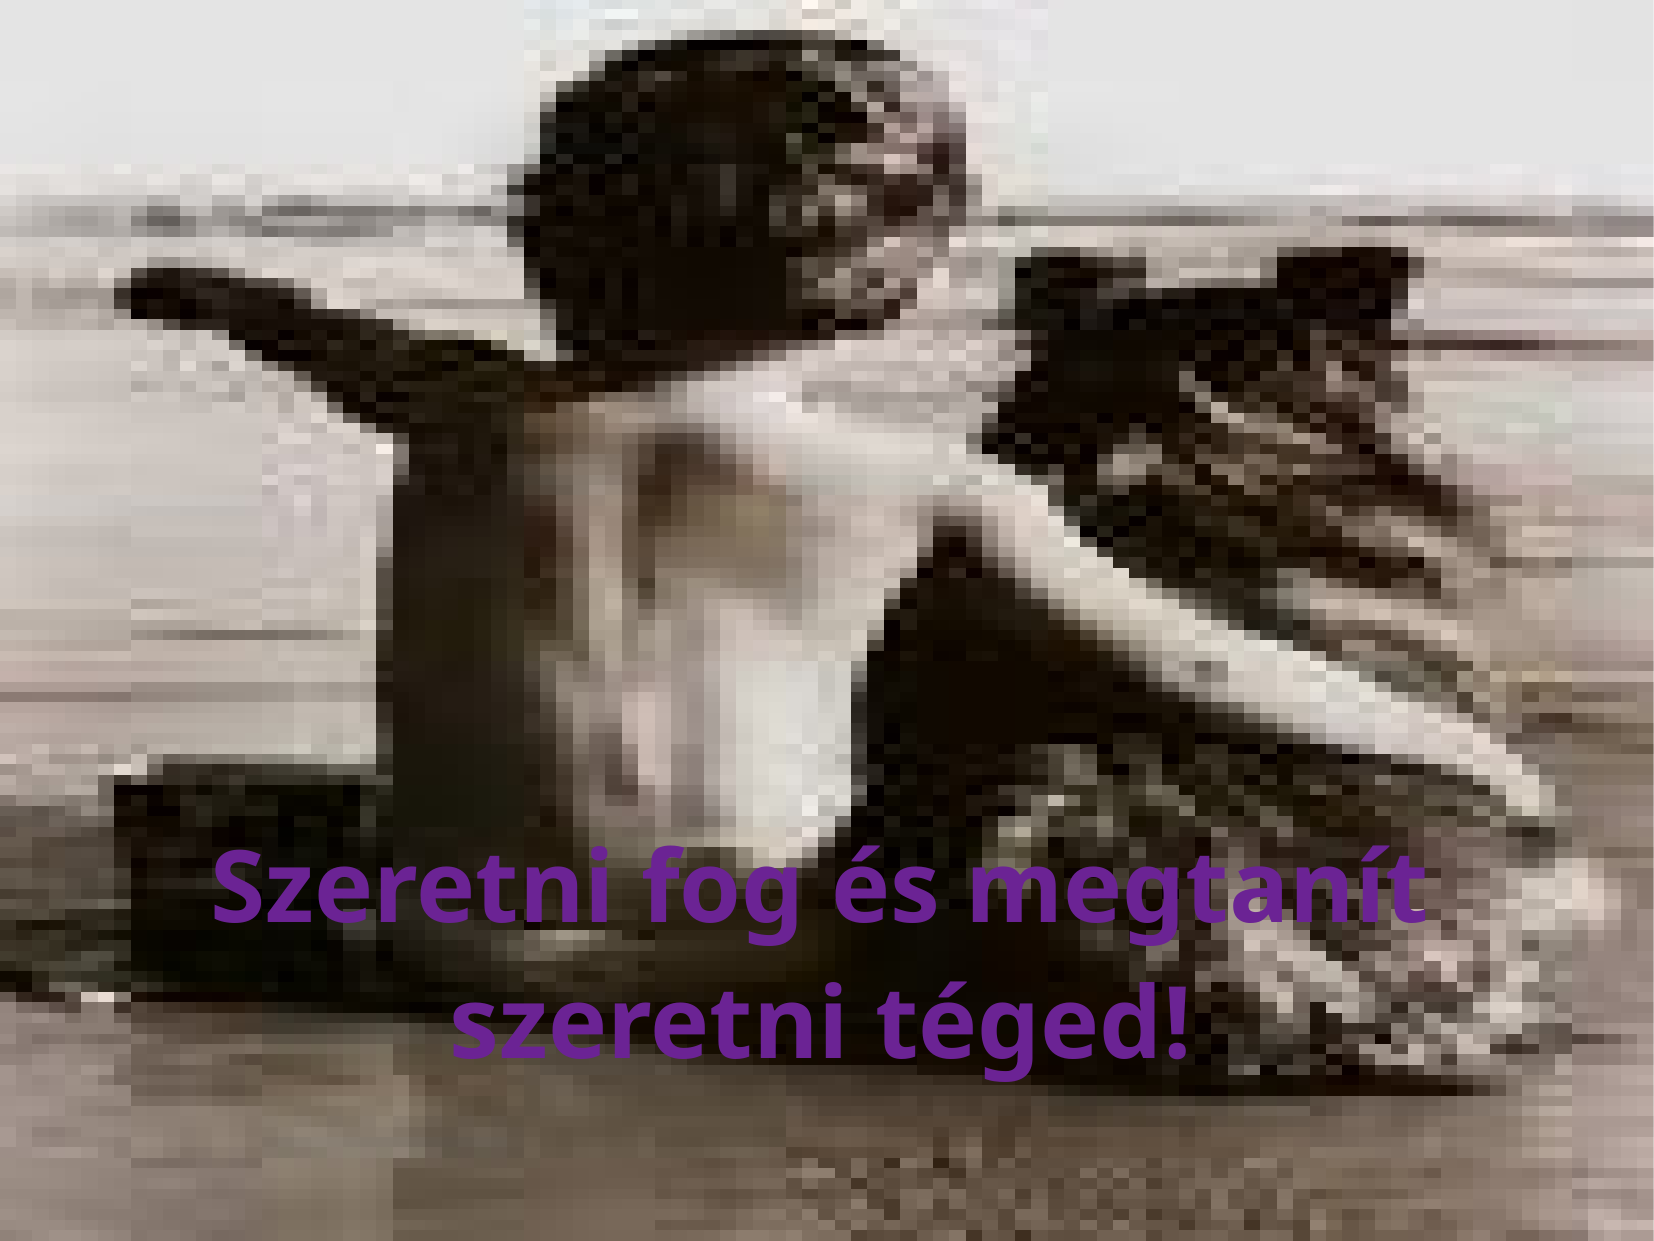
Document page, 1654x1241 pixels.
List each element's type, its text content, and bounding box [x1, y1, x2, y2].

subtitle Szeretni fog és megtanít szeretni téged! [76, 692, 1565, 1211]
picture [0, 0, 1654, 1241]
